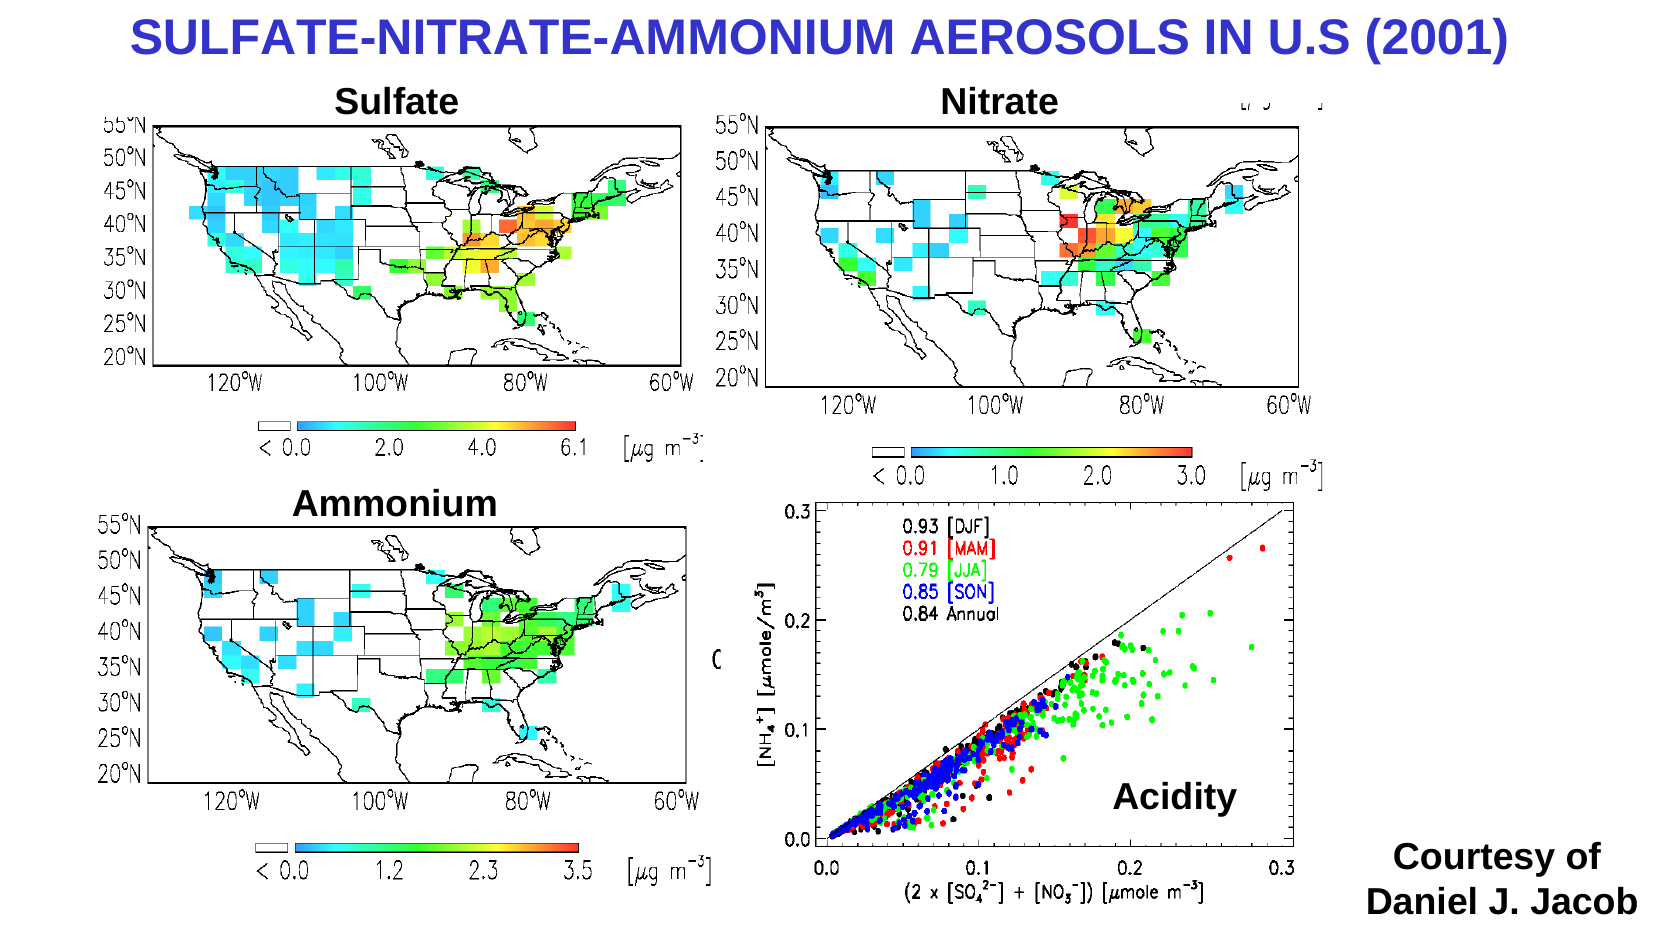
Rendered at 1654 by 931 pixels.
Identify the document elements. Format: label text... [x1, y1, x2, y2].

text_box Nitrate [925, 69, 1074, 130]
picture [85, 103, 1323, 917]
text_box Ammonium [277, 471, 514, 533]
text_box Courtesy of Daniel J. Jacob [1340, 824, 1654, 931]
text_box Sulfate [319, 69, 475, 130]
title SULFATE-NITRATE-AMMONIUM AEROSOLS IN U.S (2001) [0, 0, 1654, 73]
text_box Acidity [1097, 764, 1253, 825]
